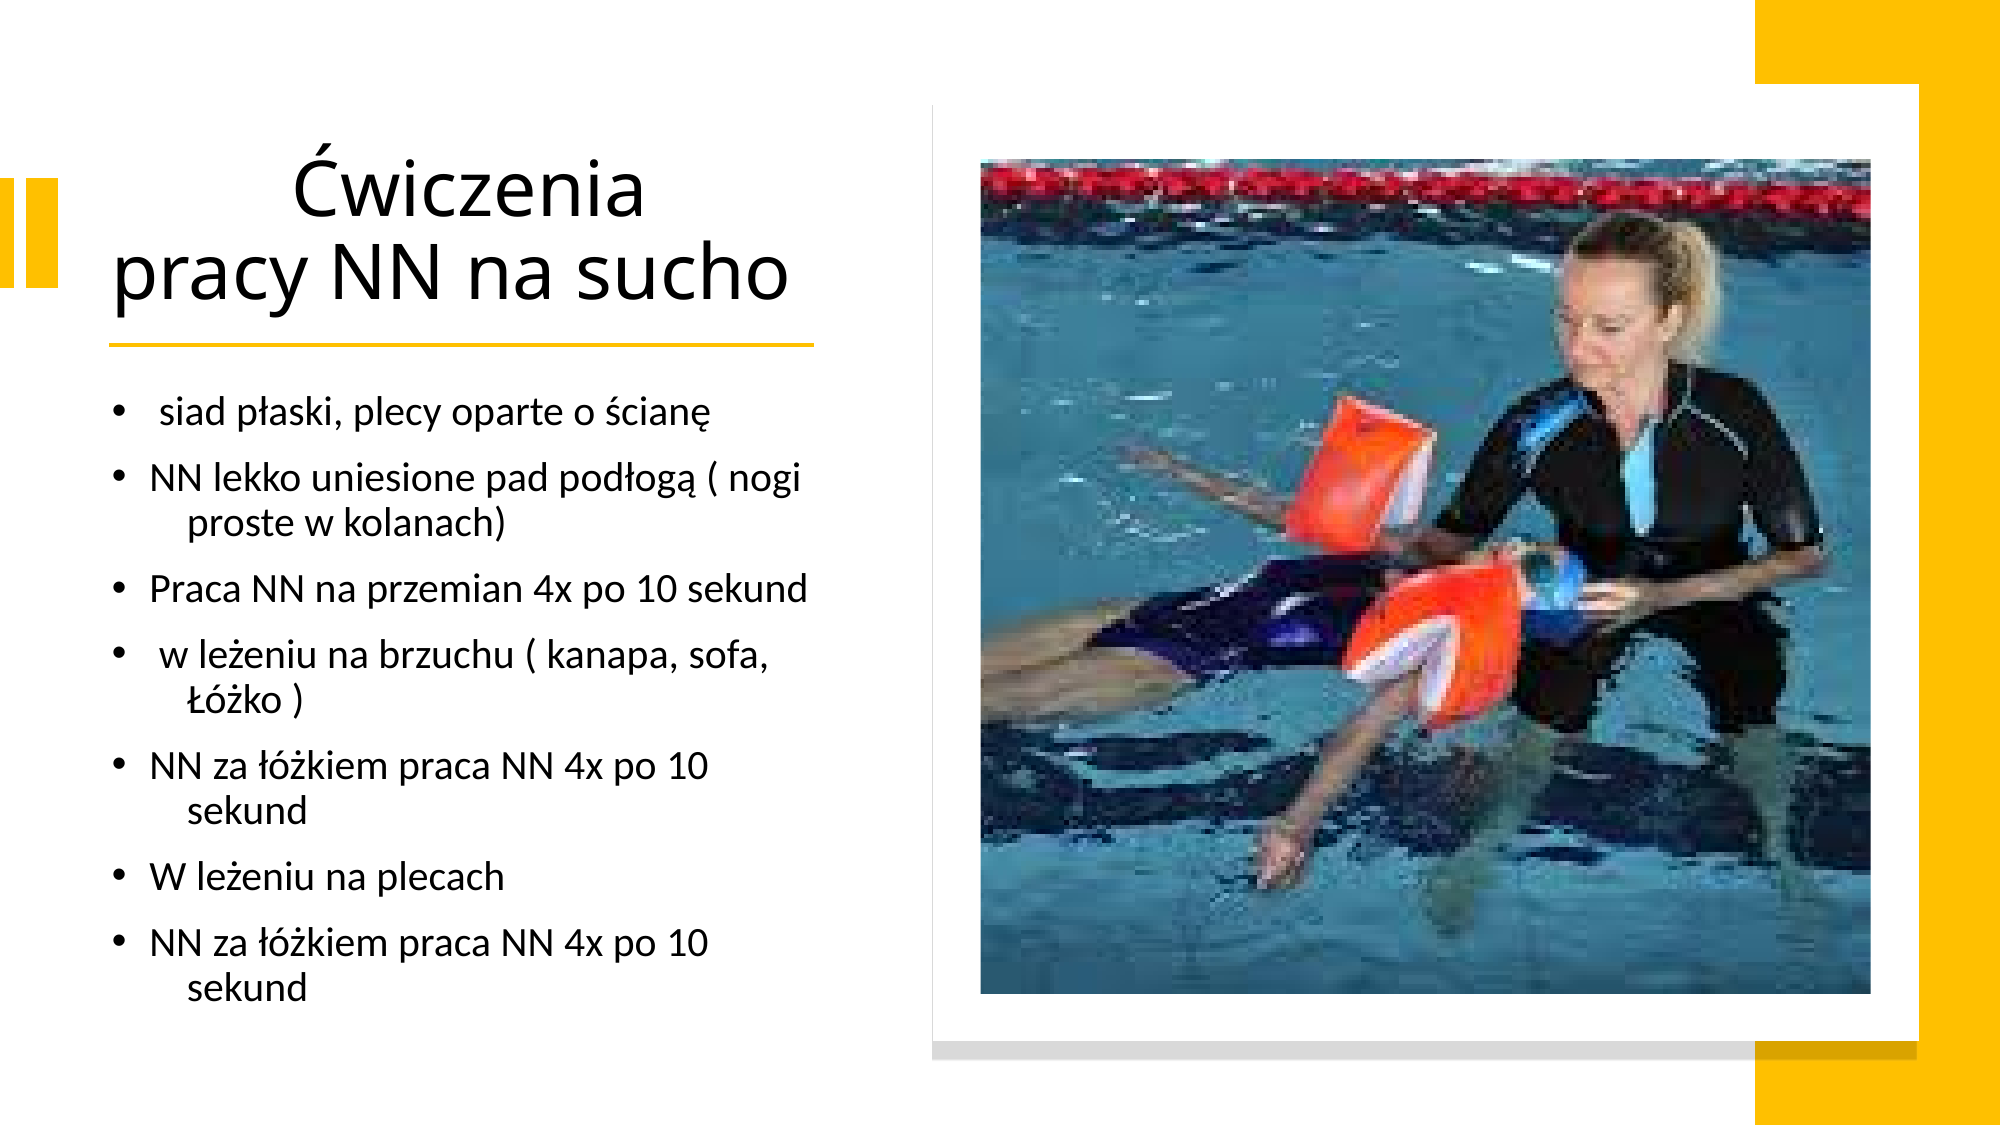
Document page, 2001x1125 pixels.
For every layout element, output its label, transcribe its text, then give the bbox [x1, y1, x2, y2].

list siad płaski, plecy oparte o ścianę NN lekko uniesione pad podłogą ( nogi proste w kolanach) Praca NN na przemian 4x po 10 sekund w leżeniu na brzuchu ( kanapa, sofa, Łóżko ) NN za łóżkiem praca NN 4x po 10 sekund W leżeniu na plecach NN za łóżkiem praca NN 4x po 10 sekund [96, 382, 845, 1036]
text_box [0, 0, 2000, 1125]
picture [980, 159, 1871, 994]
title Ćwiczenia pracy NN na sucho [96, 140, 845, 326]
